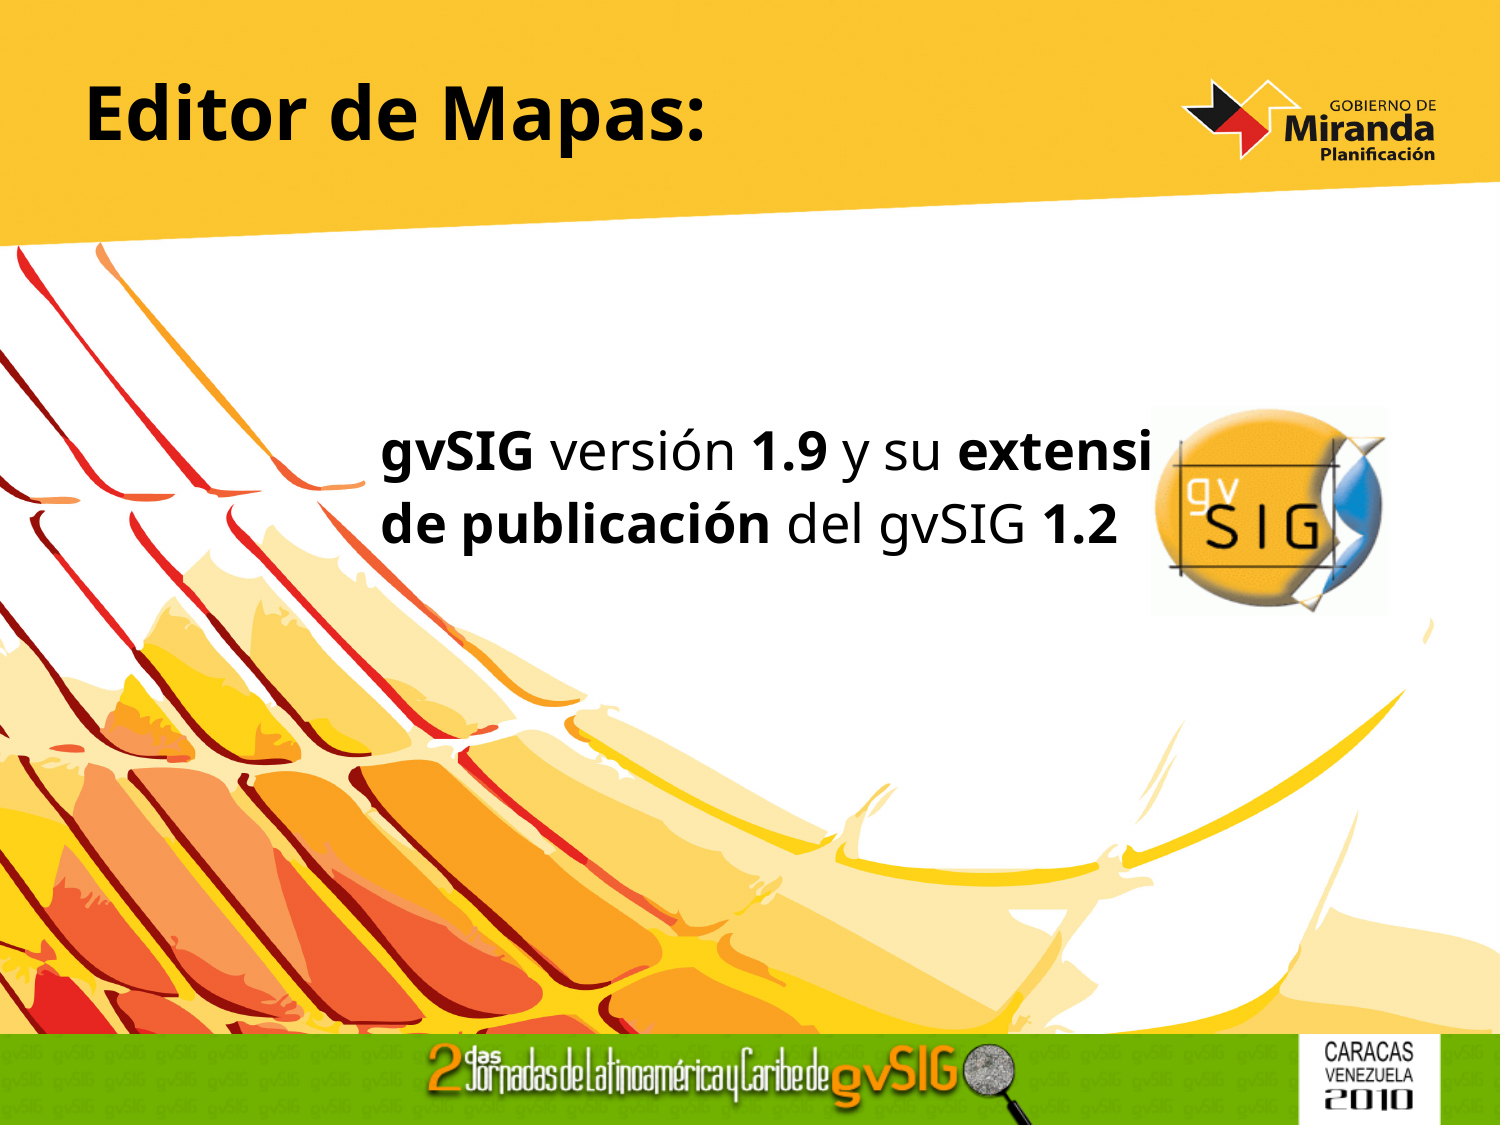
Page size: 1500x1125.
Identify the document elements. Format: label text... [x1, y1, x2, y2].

text_box Editor de Mapas: [69, 53, 916, 156]
text_box gvSIG versión 1.9 y su extensión de publicación del gvSIG 1.2 [366, 353, 1252, 703]
picture [0, 0, 1500, 1125]
